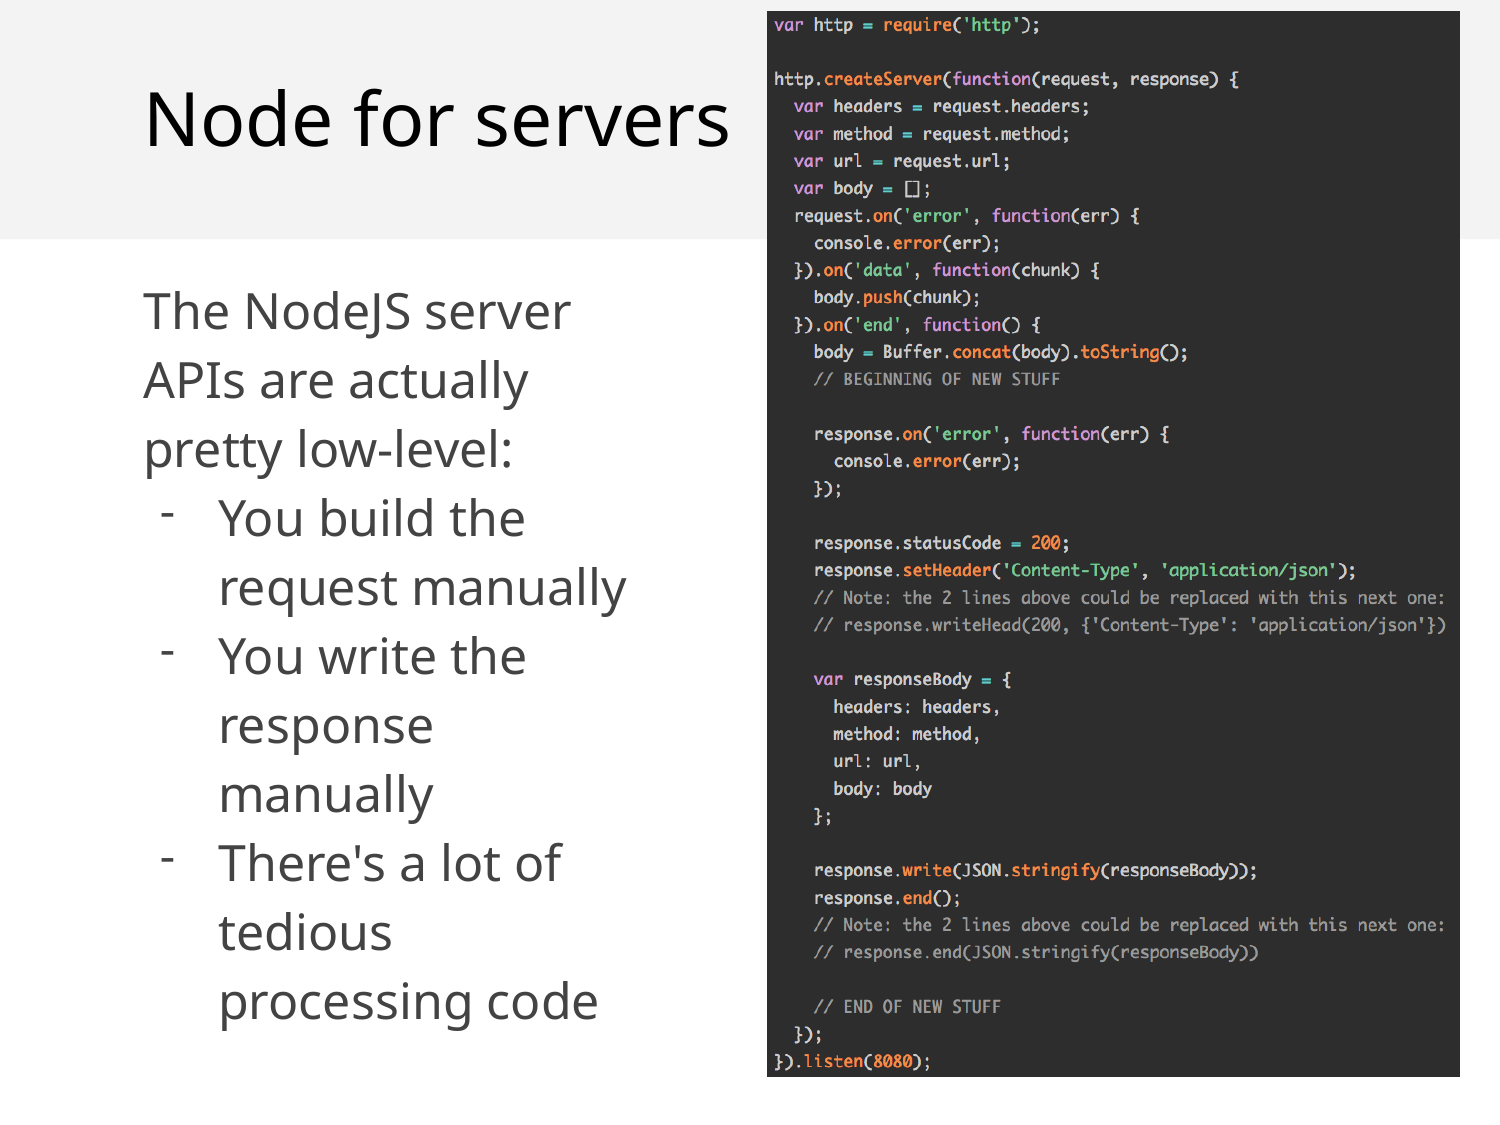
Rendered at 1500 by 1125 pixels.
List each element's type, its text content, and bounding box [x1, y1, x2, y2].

title Node for servers [128, 56, 767, 183]
picture [767, 11, 1460, 1077]
list The NodeJS server APIs are actually pretty low-level: You build the request manually You write the response manually There's a lot of tedious processing code [128, 255, 658, 1004]
